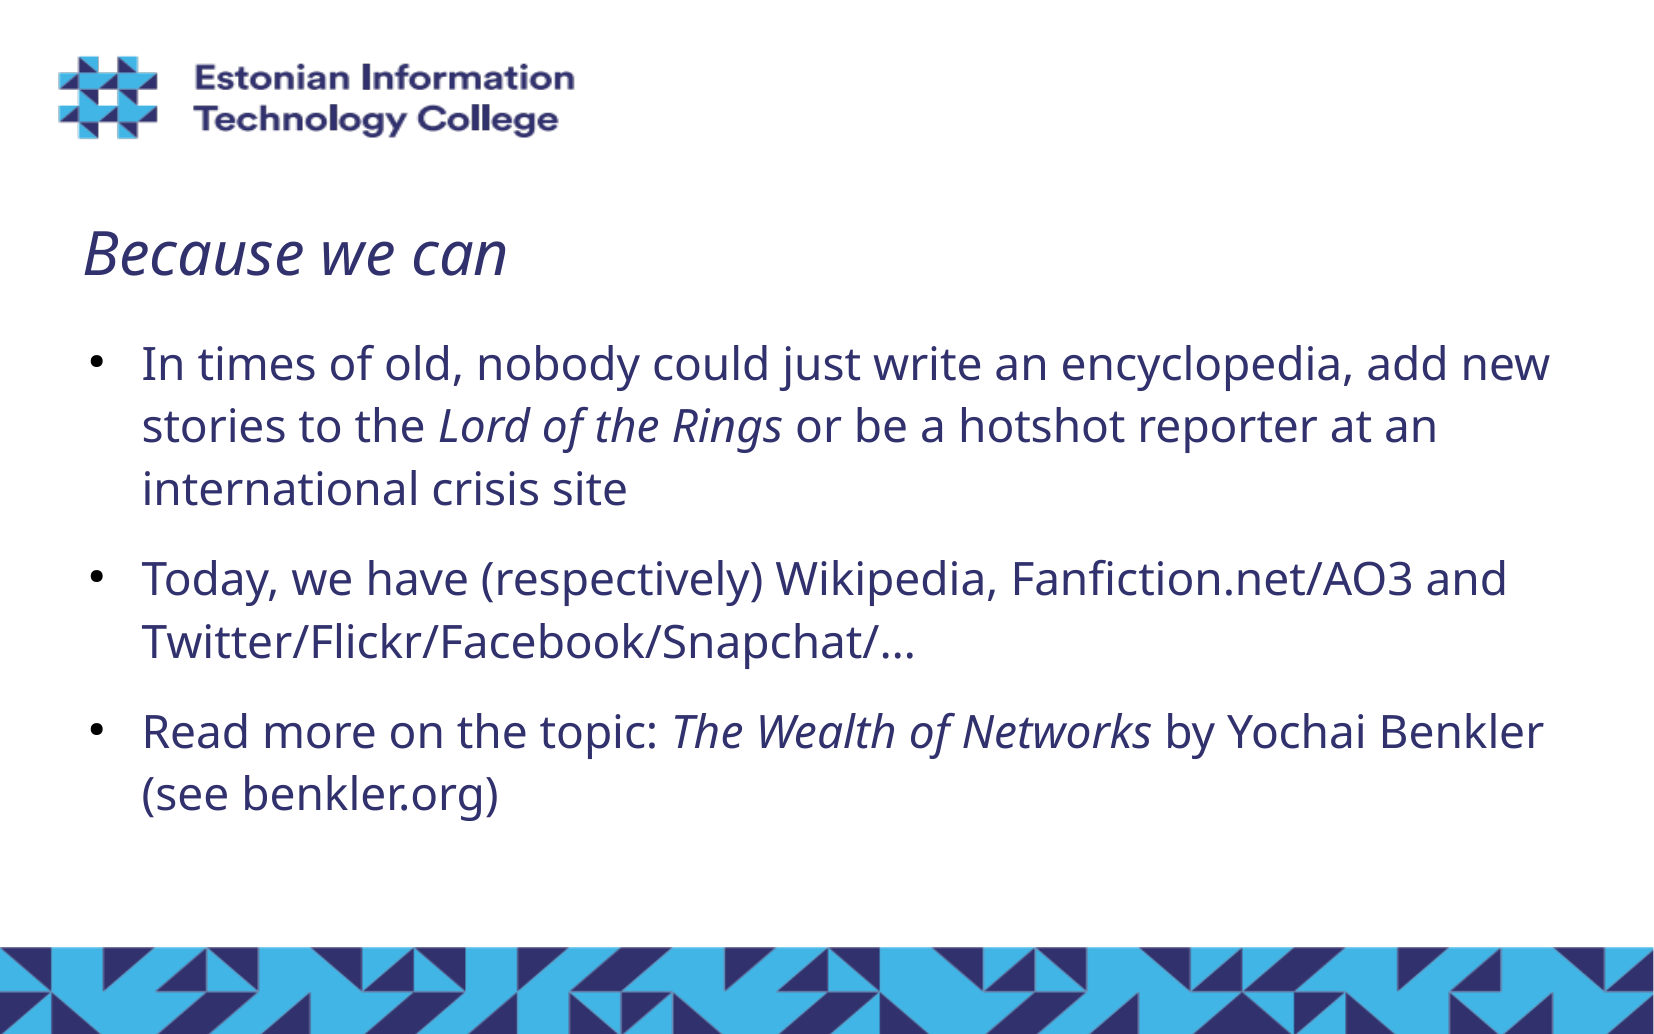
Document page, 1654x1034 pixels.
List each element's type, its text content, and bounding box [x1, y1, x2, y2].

title Because we can [82, 165, 1644, 338]
list In times of old, nobody could just write an encyclopedia, add new stories to the Lord of the Rings or be a hotshot reporter at an international crisis site Today, we have (respectively) Wikipedia, Fanfiction.net/AO3 and Twitter/Flickr/Facebook/Snapchat/… Read more on the topic: The Wealth of Networks by Yochai Benkler (see benkler.org) [70, 330, 1619, 922]
